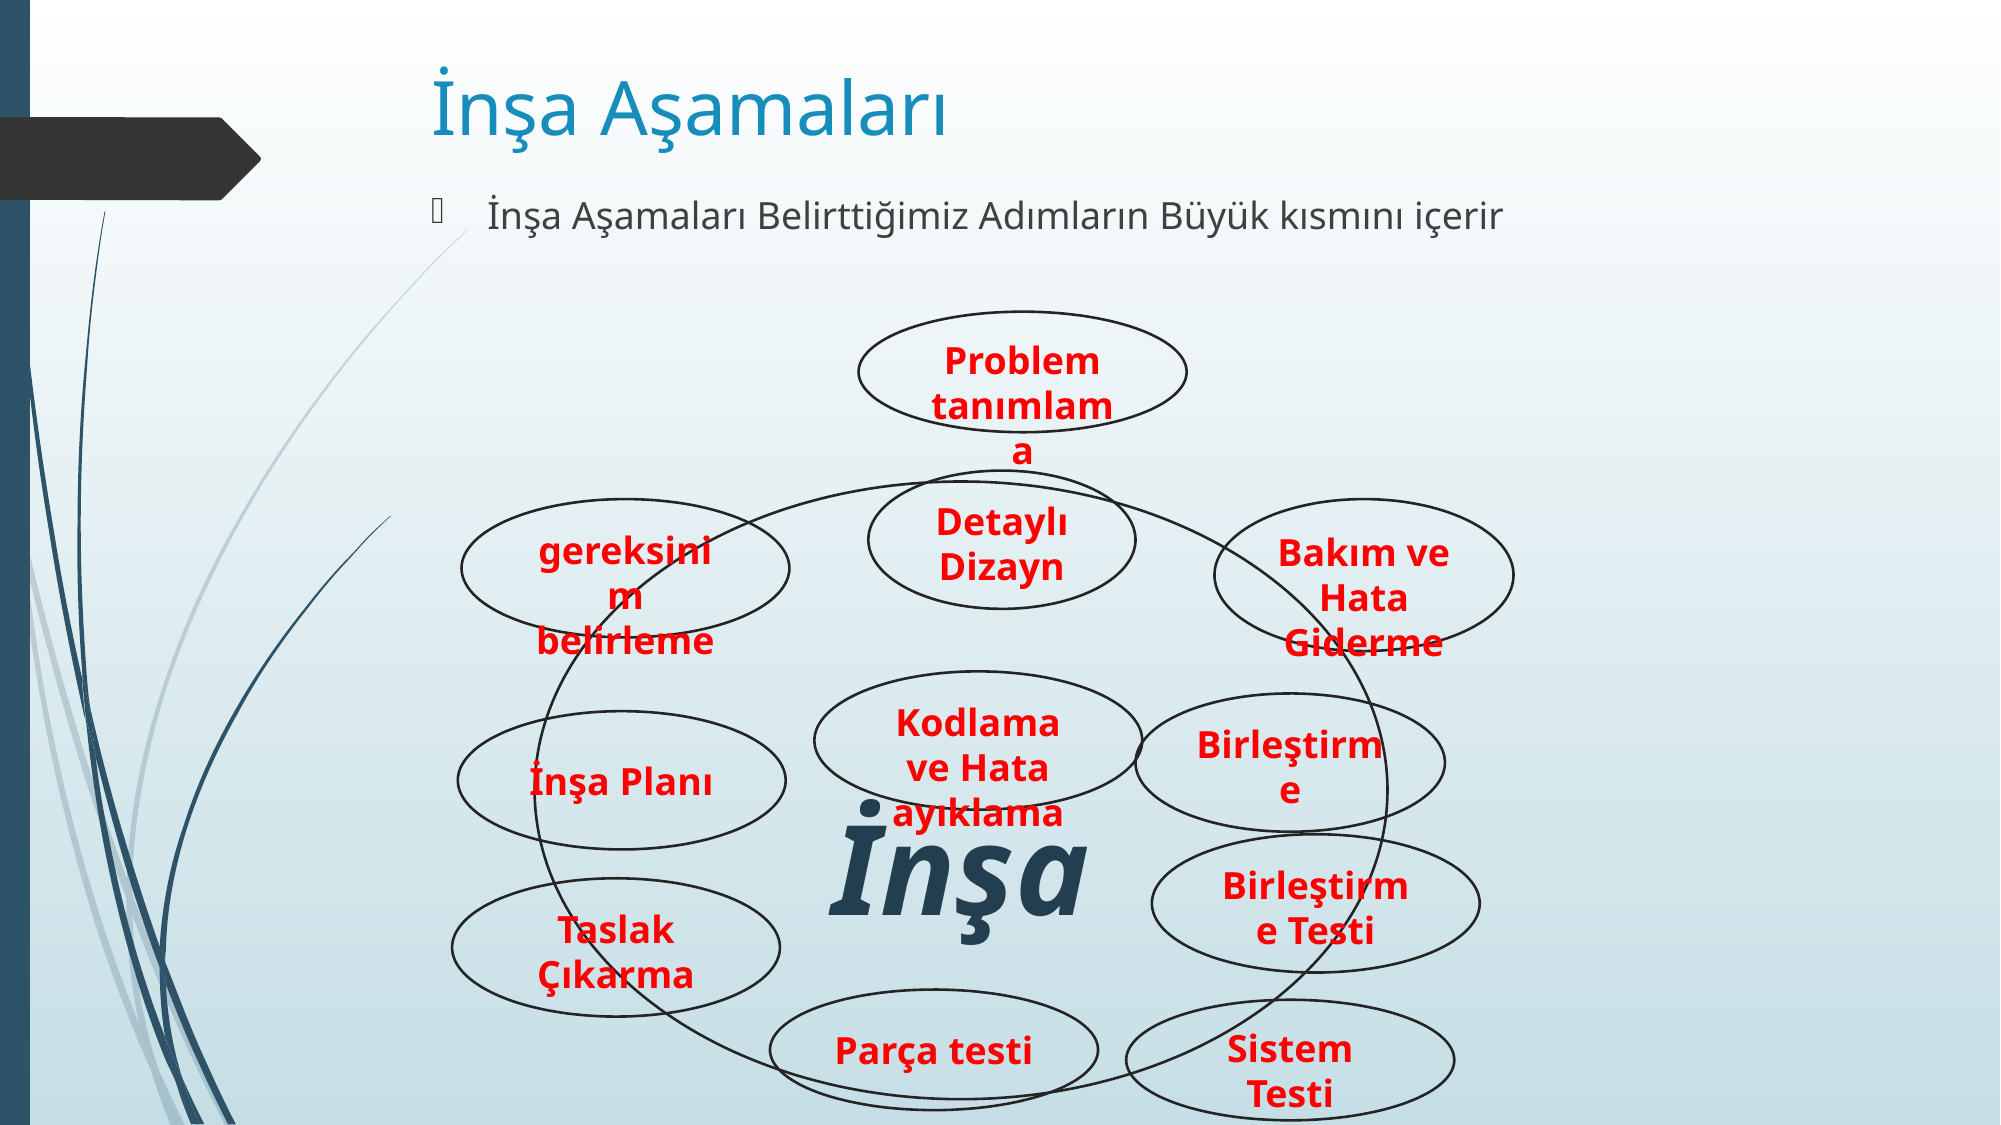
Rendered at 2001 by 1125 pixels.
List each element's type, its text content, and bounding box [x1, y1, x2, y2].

text_box Detaylı Dizayn [868, 470, 1136, 609]
text_box gereksinim belirleme [461, 499, 790, 638]
text_box Sistem Testi [1126, 999, 1455, 1121]
text_box Kodlama ve Hata ayıklama [814, 671, 1143, 810]
text_box İnşa [920, 806, 929, 819]
text_box Taslak Çıkarma [452, 878, 780, 1017]
text_box İnşa Planı [457, 711, 786, 850]
list İnşa Aşamaları Belirttiğimiz Adımların Büyük kısmını içerir [415, 184, 1879, 319]
text_box Parça testi [769, 989, 1099, 1111]
text_box Birleştirme Testi [1151, 834, 1480, 973]
text_box İnşa [540, 482, 1386, 1092]
text_box Bakım ve Hata Giderme [1214, 499, 1514, 652]
title İnşa Aşamaları [415, 53, 1878, 184]
text_box İnşa [1291, 642, 1302, 652]
text_box Birleştirme [1135, 693, 1445, 832]
text_box Problem tanımlama [858, 311, 1187, 433]
